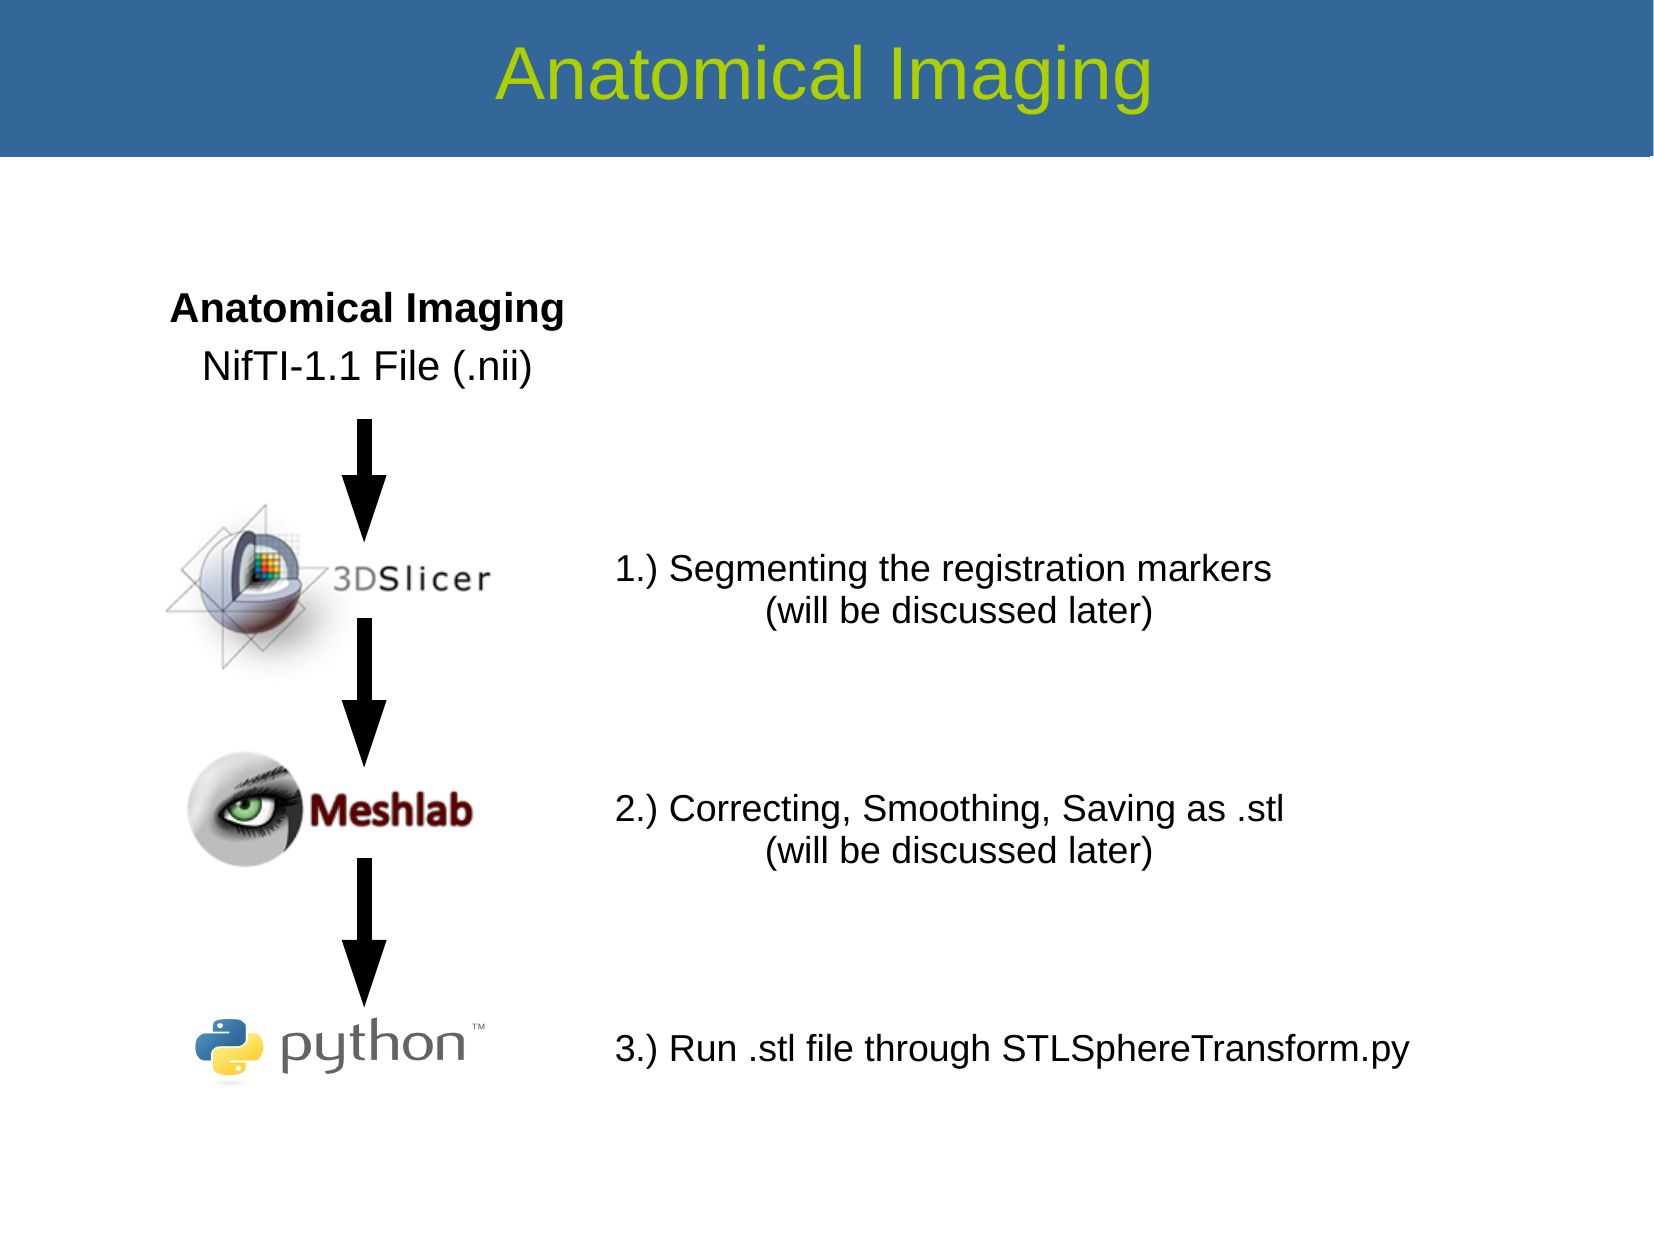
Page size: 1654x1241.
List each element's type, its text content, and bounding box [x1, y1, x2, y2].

picture [179, 1007, 496, 1087]
text_box 1.) Segmenting the registration markers (will be discussed later) [600, 540, 1336, 639]
text_box Anatomical Imaging [0, 24, 1651, 123]
text_box 3.) Run .stl file through STLSphereTransform.py [600, 1020, 1501, 1077]
picture [184, 731, 481, 888]
text_box [0, 0, 1654, 156]
picture [154, 482, 495, 708]
text_box Anatomical Imaging NifTI-1.1 File (.nii) [120, 270, 616, 423]
text_box 2.) Correcting, Smoothing, Saving as .stl (will be discussed later) [600, 780, 1351, 879]
